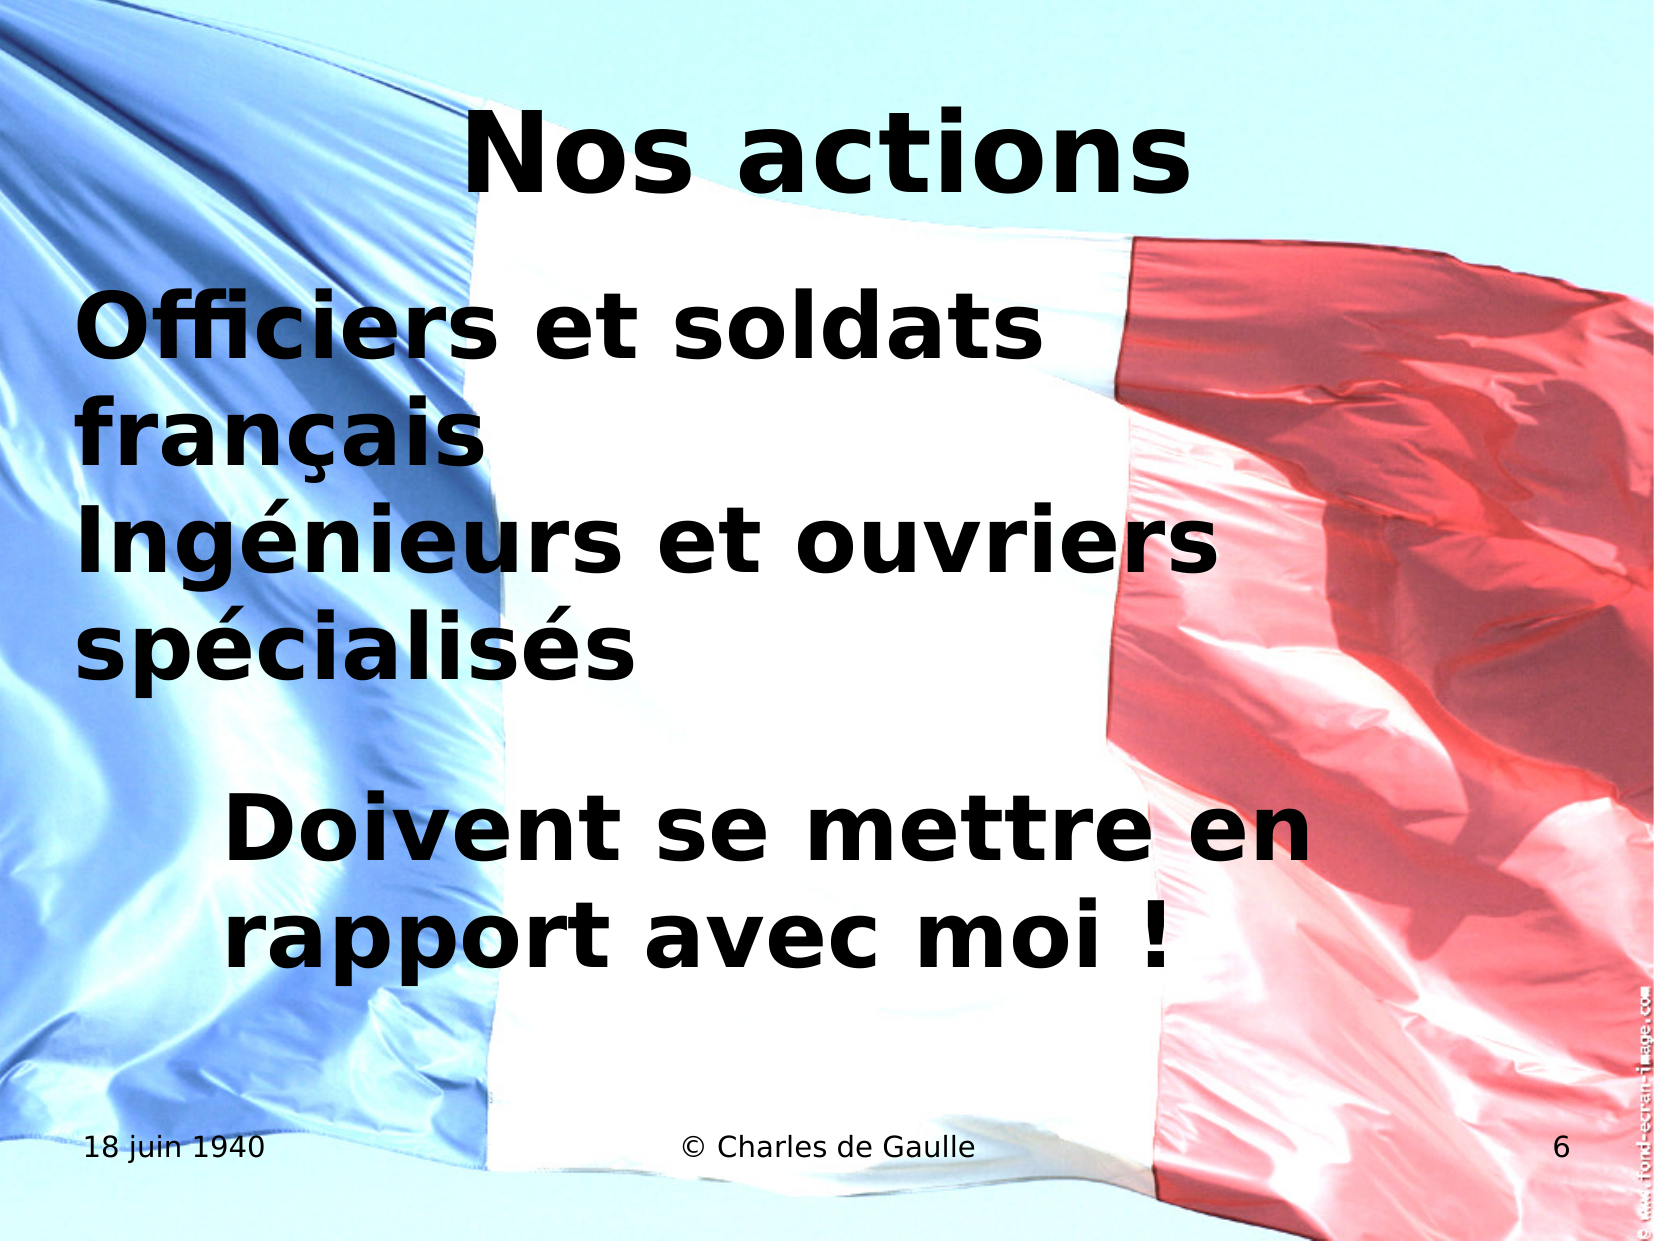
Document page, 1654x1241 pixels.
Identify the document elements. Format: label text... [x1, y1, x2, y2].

title Nos actions [82, 49, 1571, 257]
text_box Doivent se mettre en rapport avec moi ! [206, 767, 1565, 1097]
text_box Officiers et soldats français Ingénieurs et ouvriers spécialisés [59, 265, 1418, 945]
picture [0, 0, 1654, 1241]
